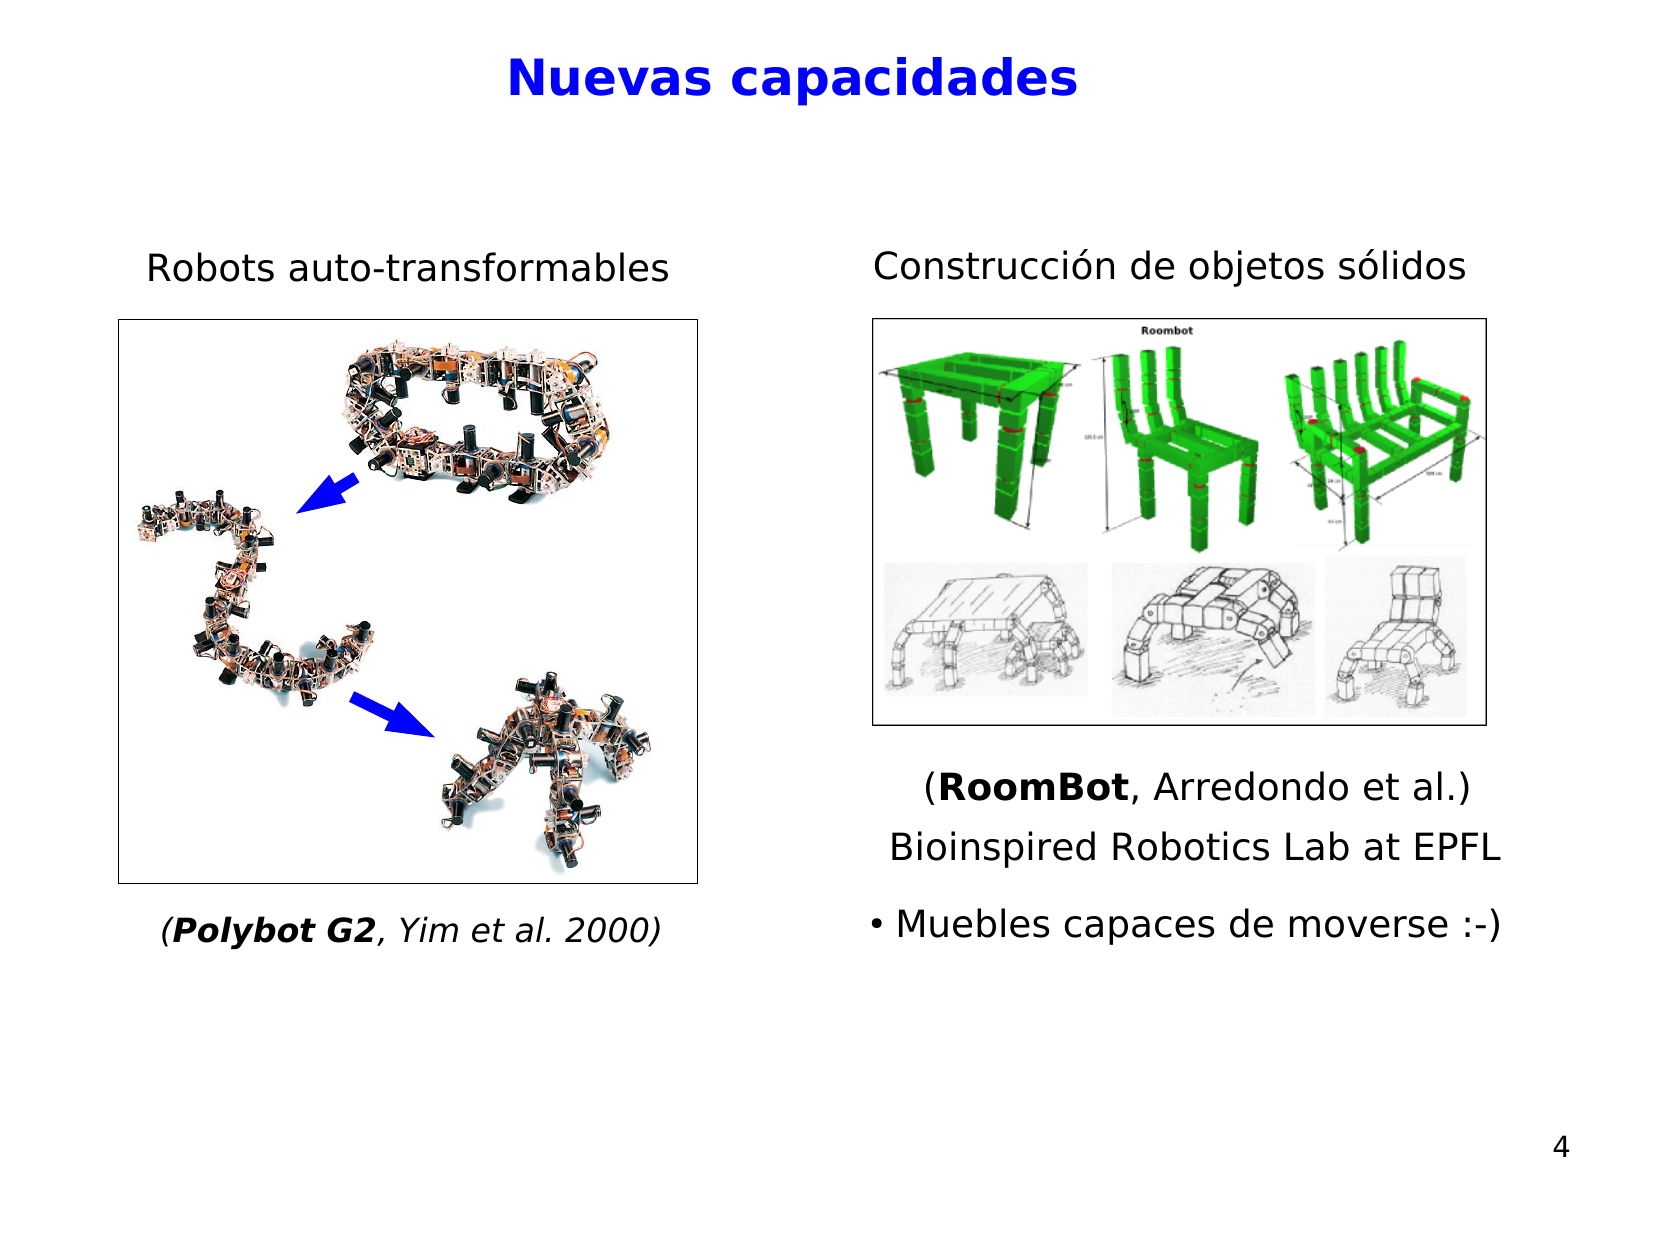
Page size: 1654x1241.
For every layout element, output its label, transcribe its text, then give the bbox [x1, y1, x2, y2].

text_box (RoomBot, Arredondo et al.) [908, 758, 1488, 817]
picture [133, 336, 614, 712]
text_box Robots auto-transformables [131, 239, 686, 298]
text_box Construcción de objetos sólidos [858, 237, 1483, 296]
picture [872, 318, 1487, 727]
text_box Bioinspired Robotics Lab at EPFL [874, 818, 1530, 877]
picture [438, 668, 654, 878]
text_box Muebles capaces de moverse :-) [855, 895, 1518, 955]
text_box Nuevas capacidades [491, 41, 1095, 115]
text_box (Polybot G2, Yim et al. 2000) [144, 904, 679, 959]
